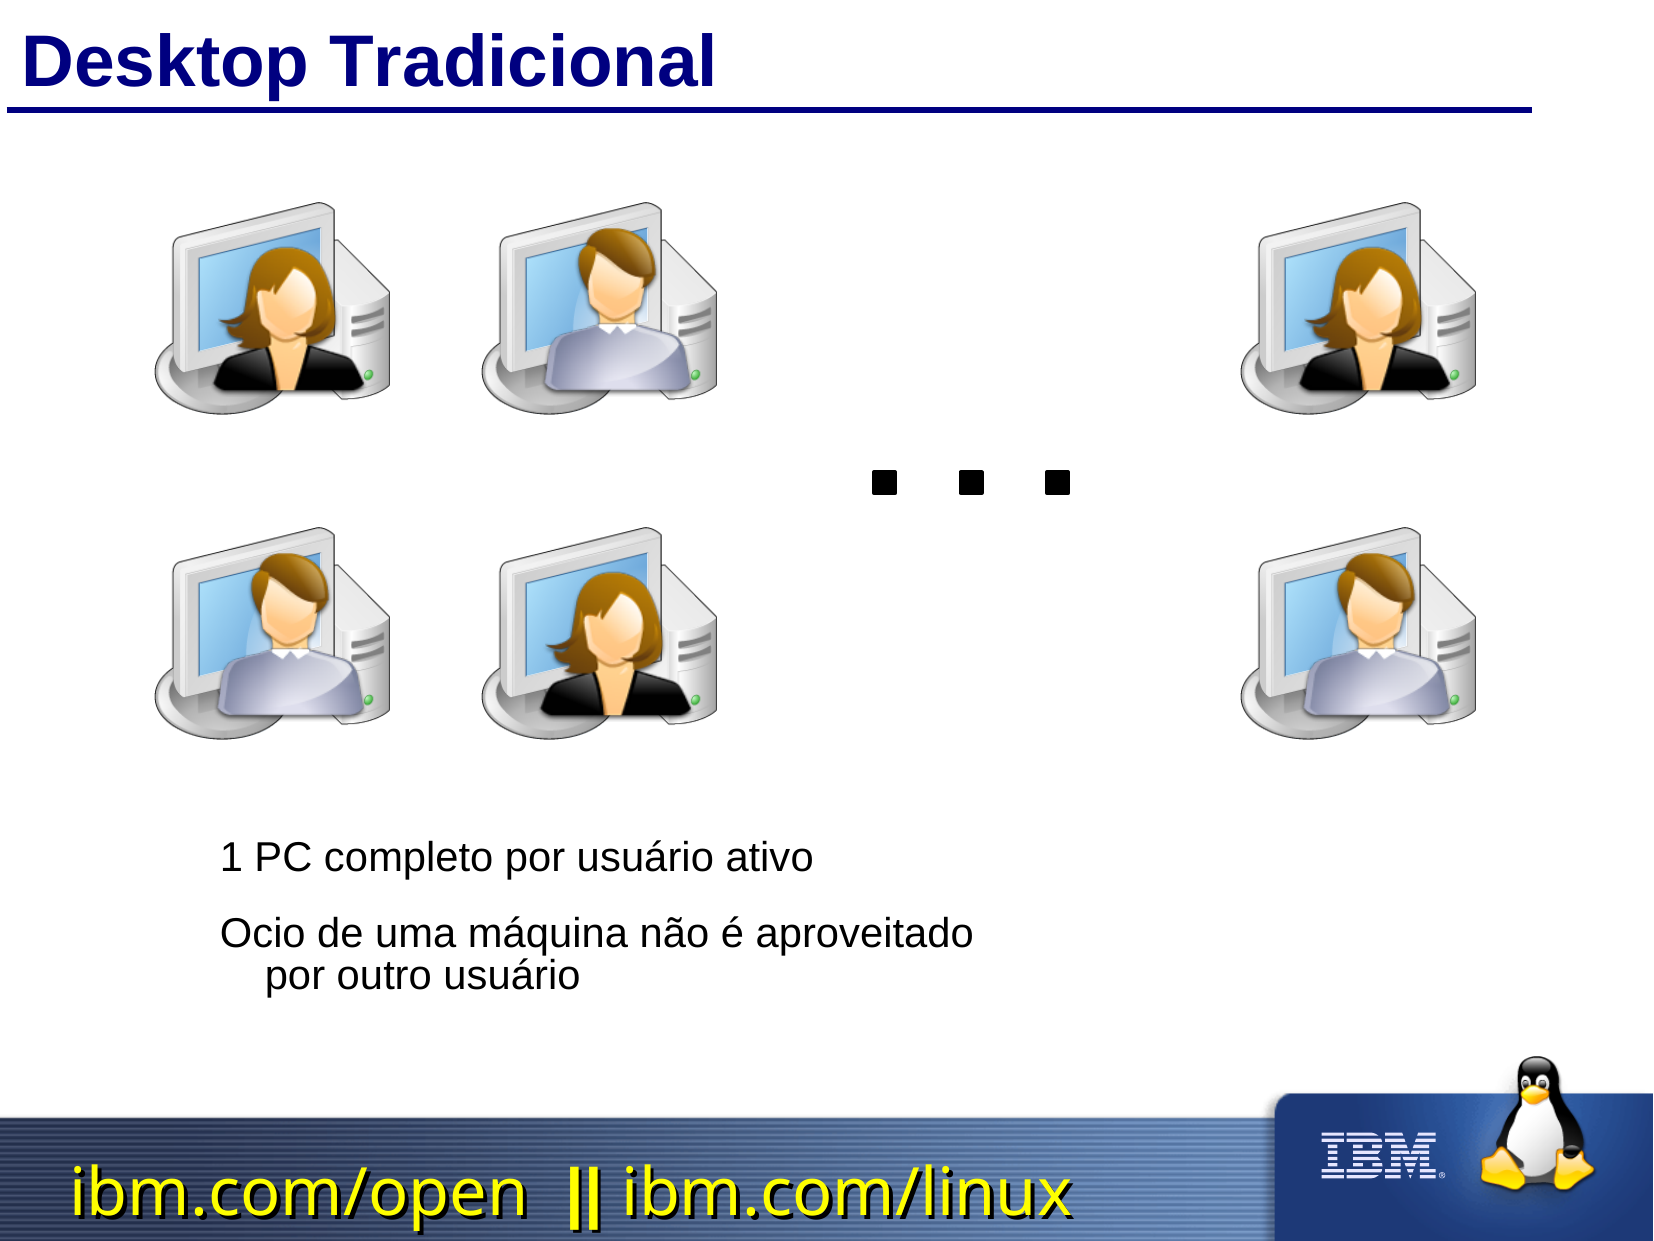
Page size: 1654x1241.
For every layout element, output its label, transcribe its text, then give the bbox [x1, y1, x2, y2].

picture [0, 1055, 1653, 1241]
picture [1240, 527, 1476, 740]
picture [481, 527, 717, 740]
picture [1240, 202, 1476, 415]
text_box [960, 472, 982, 494]
text_box Desktop Tradicional [21, 14, 1432, 127]
picture [481, 202, 717, 415]
text_box [1047, 472, 1069, 494]
picture [154, 527, 390, 740]
text_box [874, 472, 896, 494]
picture [154, 202, 390, 415]
list 1 PC completo por usuário ativo Ocio de uma máquina não é aproveitado por outro usuário [219, 838, 1028, 1055]
